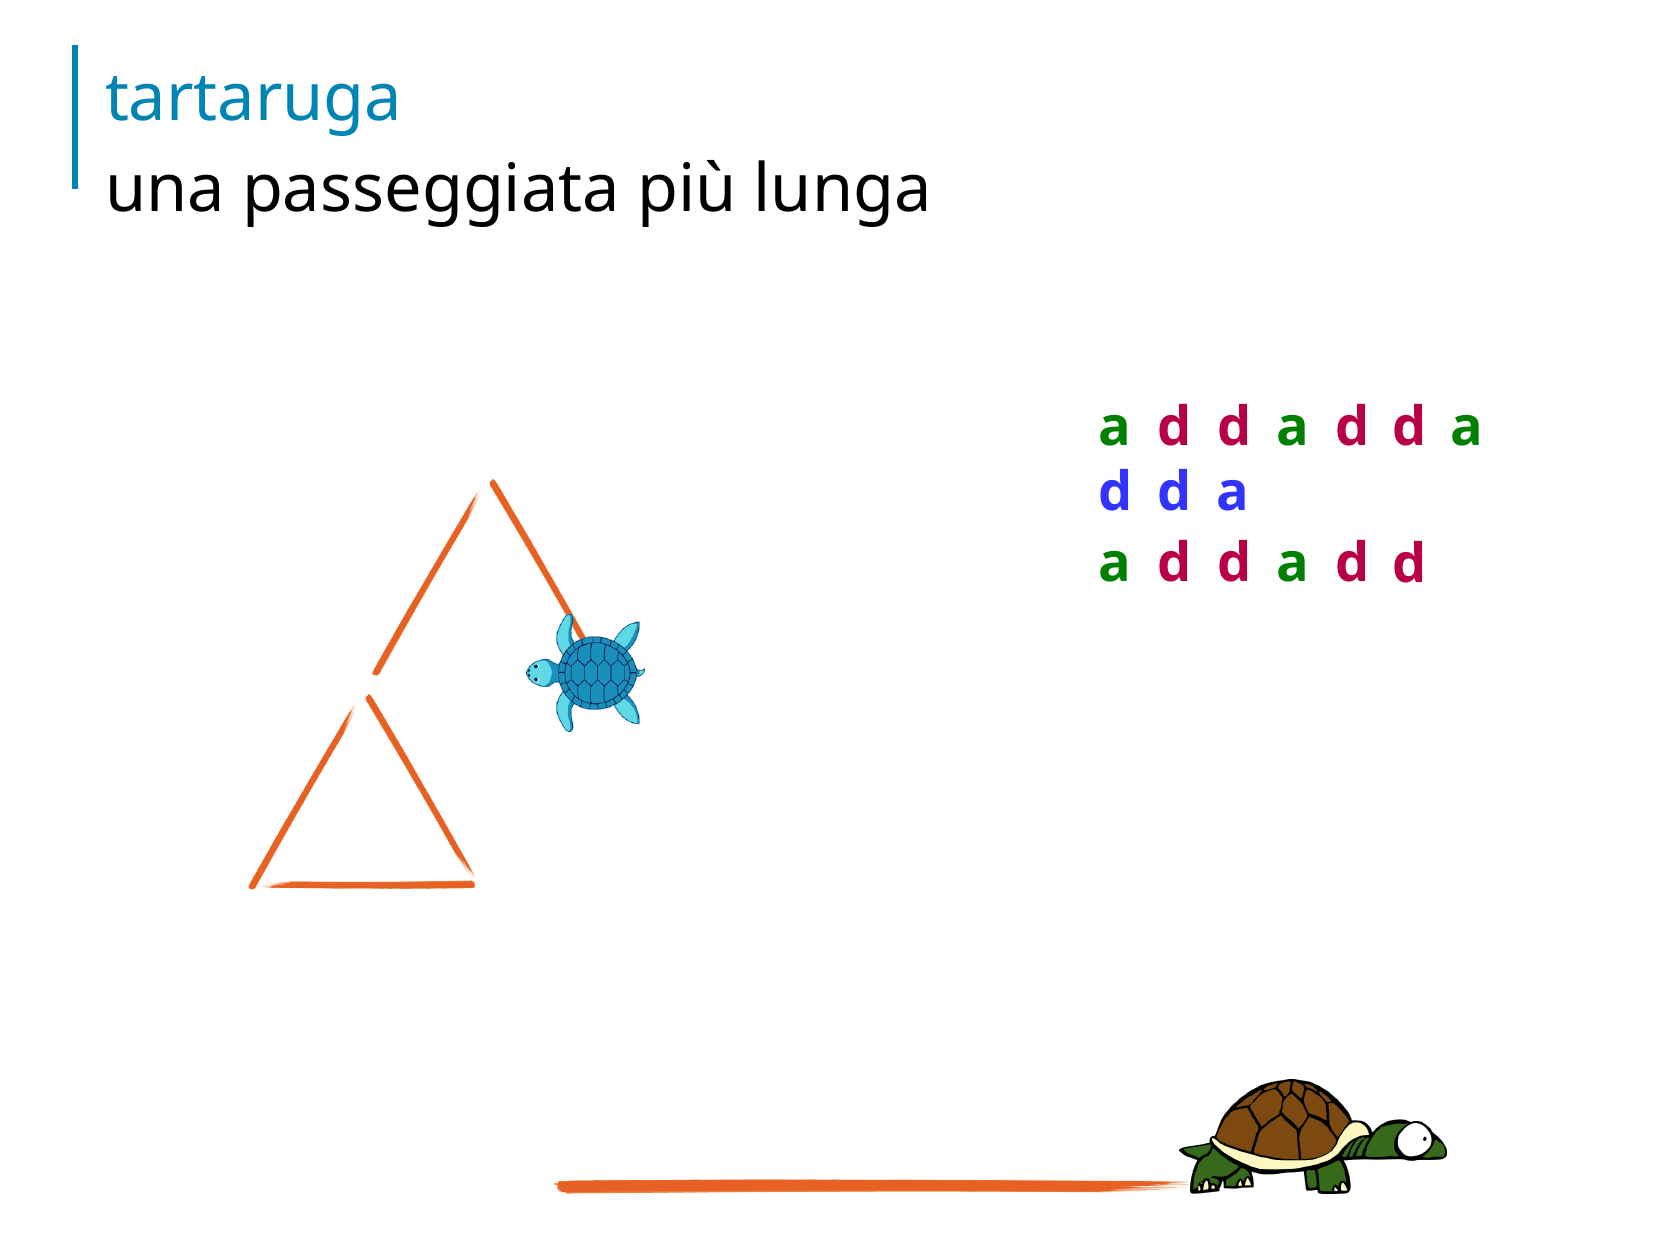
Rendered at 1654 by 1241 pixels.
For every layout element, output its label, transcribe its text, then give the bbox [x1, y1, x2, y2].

text_box a [1261, 520, 1320, 609]
text_box d [1142, 472, 1201, 537]
text_box a [1454, 384, 1512, 473]
text_box d [1142, 383, 1202, 472]
text_box a [1201, 472, 1278, 537]
text_box a [1083, 520, 1142, 609]
text_box d [1320, 520, 1377, 609]
text_box a [1083, 383, 1142, 472]
text_box d [1084, 472, 1142, 537]
text_box d [1202, 383, 1261, 472]
text_box d [1142, 537, 1202, 609]
text_box d [1320, 383, 1397, 472]
picture [553, 1079, 1447, 1194]
picture [370, 477, 645, 732]
text_box d [1377, 384, 1454, 473]
title tartaruga una passeggiata più lunga [105, 49, 1571, 200]
text_box d [1202, 537, 1261, 609]
text_box a [1261, 383, 1320, 472]
picture [246, 692, 481, 892]
text_box d [1377, 520, 1454, 609]
